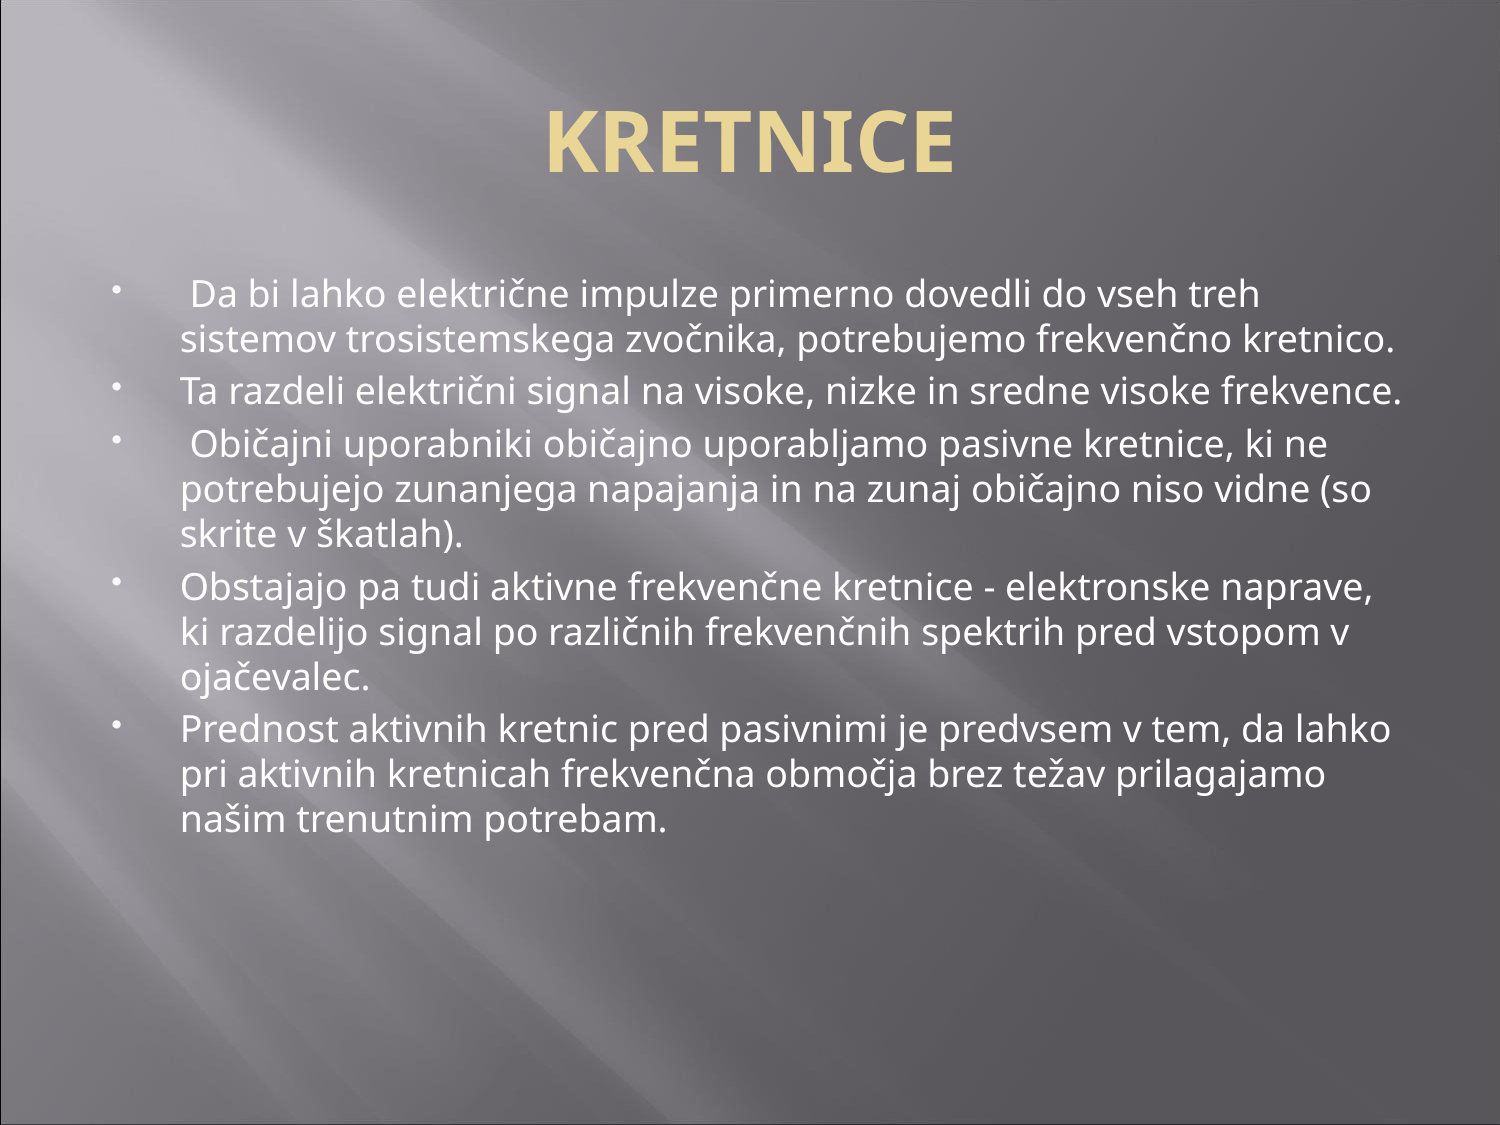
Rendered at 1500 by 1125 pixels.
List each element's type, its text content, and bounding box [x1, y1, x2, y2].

title KRETNICE [75, 45, 1425, 233]
list Da bi lahko električne impulze primerno dovedli do vseh treh sistemov trosistemskega zvočnika, potrebujemo frekvenčno kretnico. Ta razdeli električni signal na visoke, nizke in sredne visoke frekvence. Običajni uporabniki običajno uporabljamo pasivne kretnice, ki ne potrebujejo zunanjega napajanja in na zunaj običajno niso vidne (so skrite v škatlah). Obstajajo pa tudi aktivne frekvenčne kretnice - elektronske naprave, ki razdelijo signal po različnih frekvenčnih spektrih pred vstopom v ojačevalec. Prednost aktivnih kretnic pred pasivnimi je predvsem v tem, da lahko pri aktivnih kretnicah frekvenčna območja brez težav prilagajamo našim trenutnim potrebam. [75, 262, 1425, 1035]
picture [0, 0, 1500, 1125]
